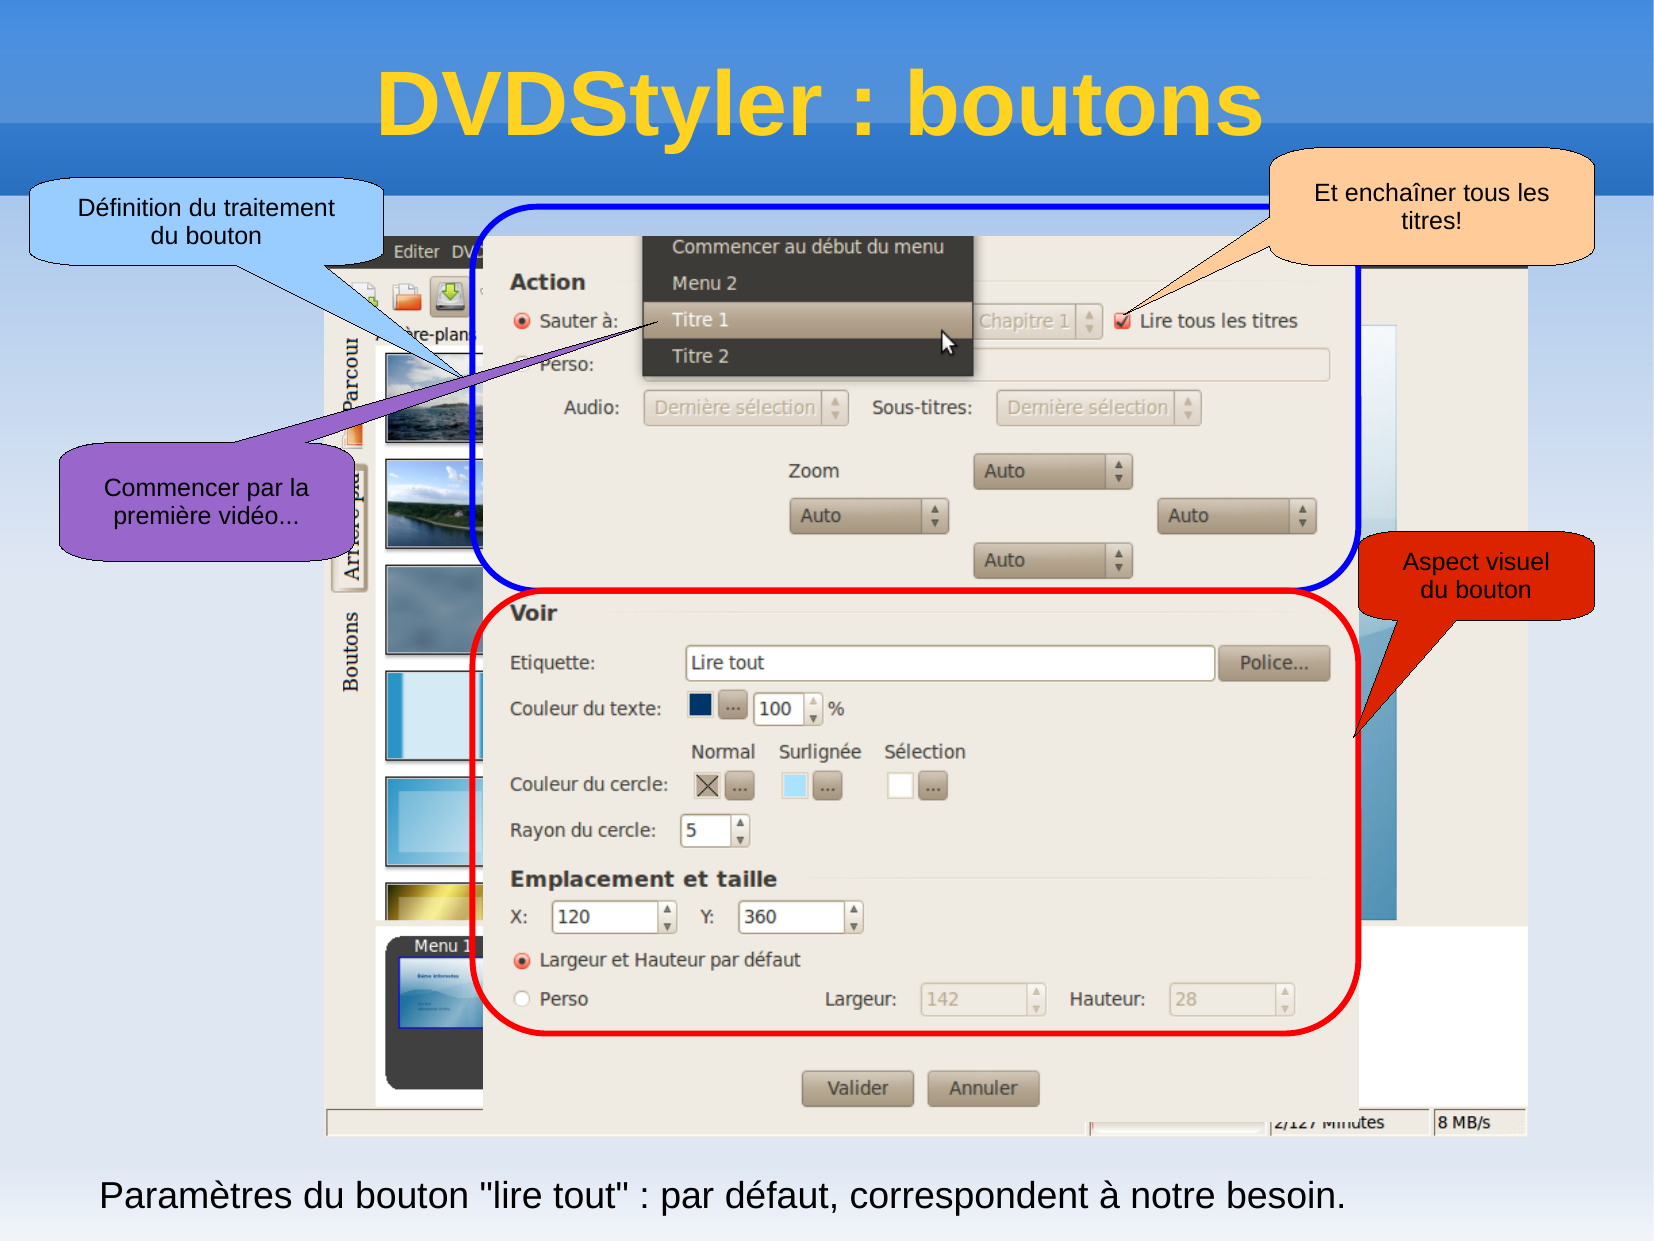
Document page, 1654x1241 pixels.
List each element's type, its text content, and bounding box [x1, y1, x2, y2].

text_box Aspect visuel du bouton [1353, 531, 1595, 738]
text_box Définition du traitement du bouton [29, 177, 463, 377]
picture [327, 208, 519, 376]
title DVDStyler : boutons [76, 0, 1565, 208]
text_box Commencer par la première vidéo... [59, 321, 658, 562]
picture [0, 0, 1654, 1241]
text_box Et enchaîner tous les titres! [1123, 147, 1595, 315]
text_box [472, 206, 1359, 1034]
subtitle Paramètres du bouton "lire tout" : par défaut, correspondent à notre besoin. [88, 1151, 1388, 1241]
